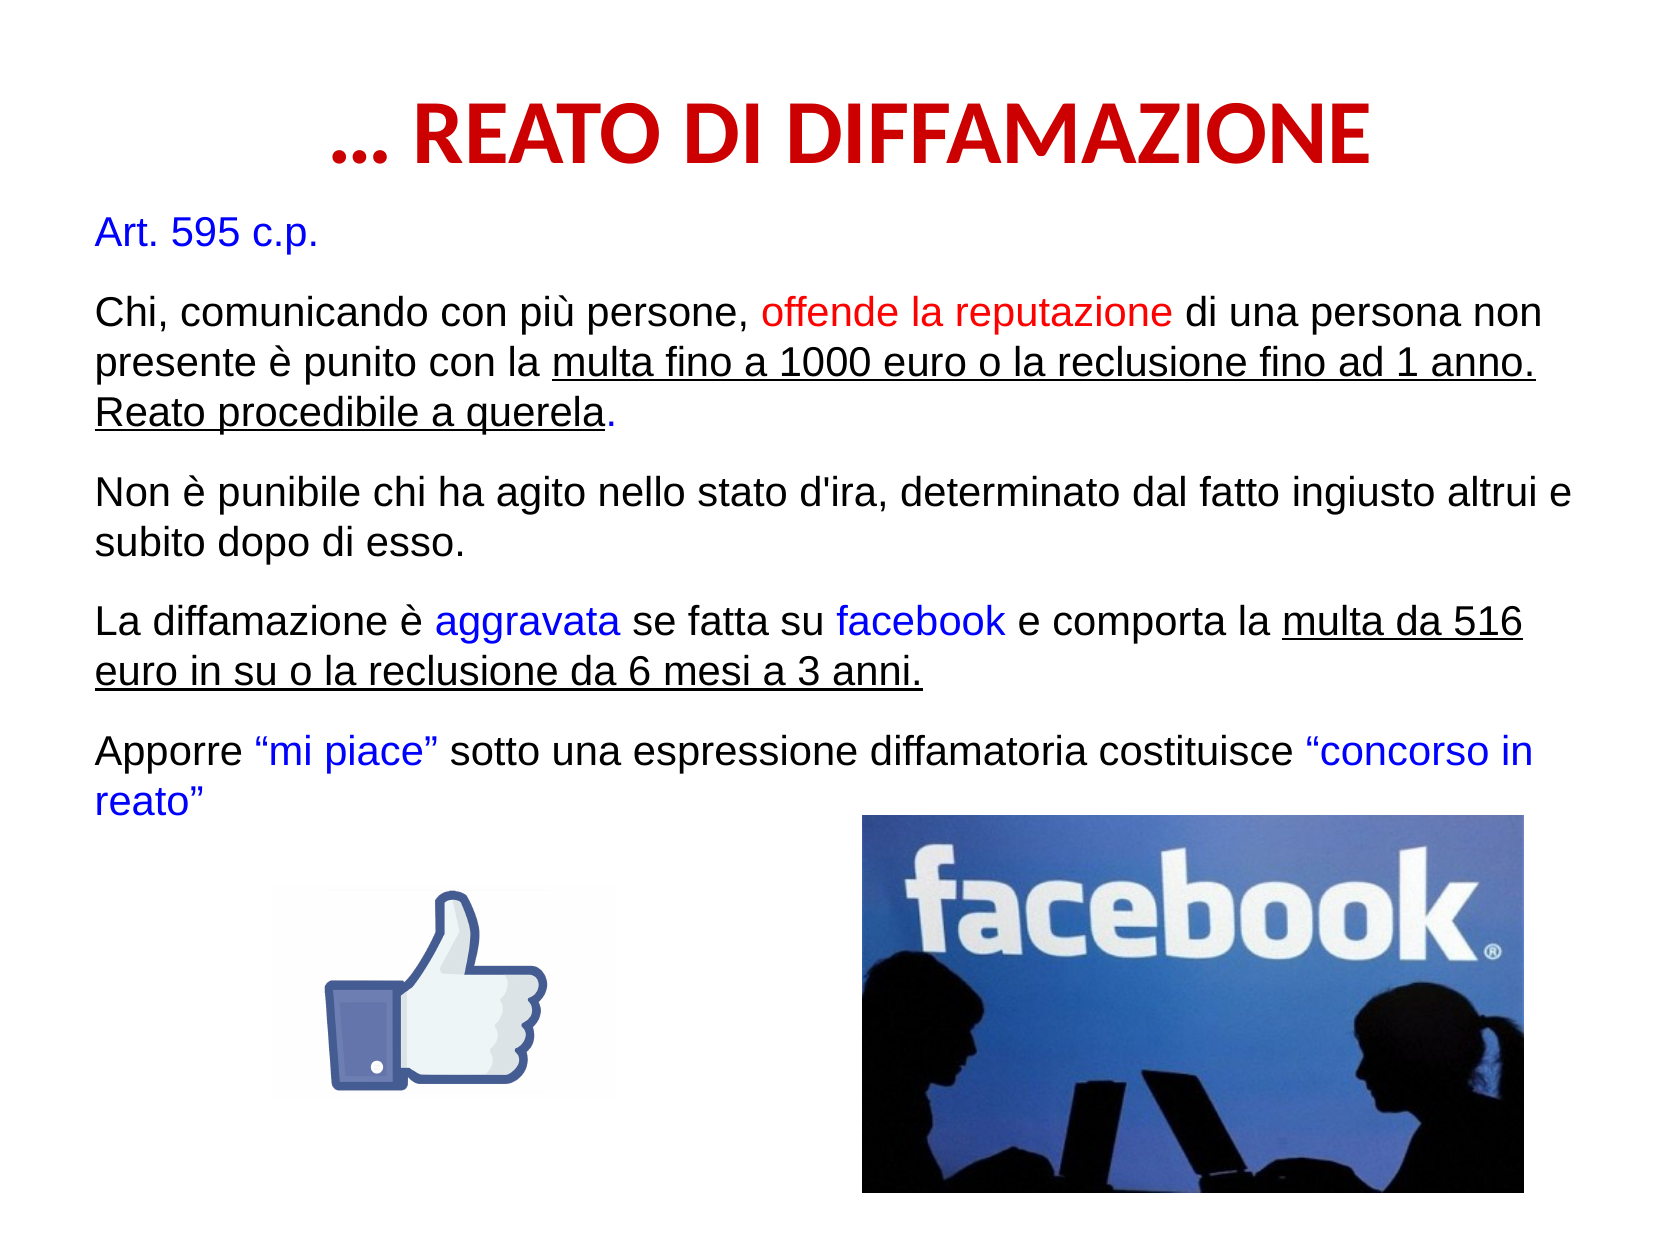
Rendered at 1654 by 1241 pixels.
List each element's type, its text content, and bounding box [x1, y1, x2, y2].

picture [862, 815, 1524, 1193]
title … REATO DI DIFFAMAZIONE [129, 40, 1571, 205]
list Art. 595 c.p. Chi, comunicando con più persone, offende la reputazione di una persona non presente è punito con la multa fino a 1000 euro o la reclusione fino ad 1 anno. Reato procedibile a querela. Non è punibile chi ha agito nello stato d'ira, determinato dal fatto ingiusto altrui e subito dopo di esso. La diffamazione è aggravata se fatta su facebook e comporta la multa da 516 euro in su o la reclusione da 6 mesi a 3 anni. Apporre “mi piace” sotto una espressione diffamatoria costituisce “concorso in reato” [94, 205, 1583, 957]
picture [271, 885, 615, 1099]
